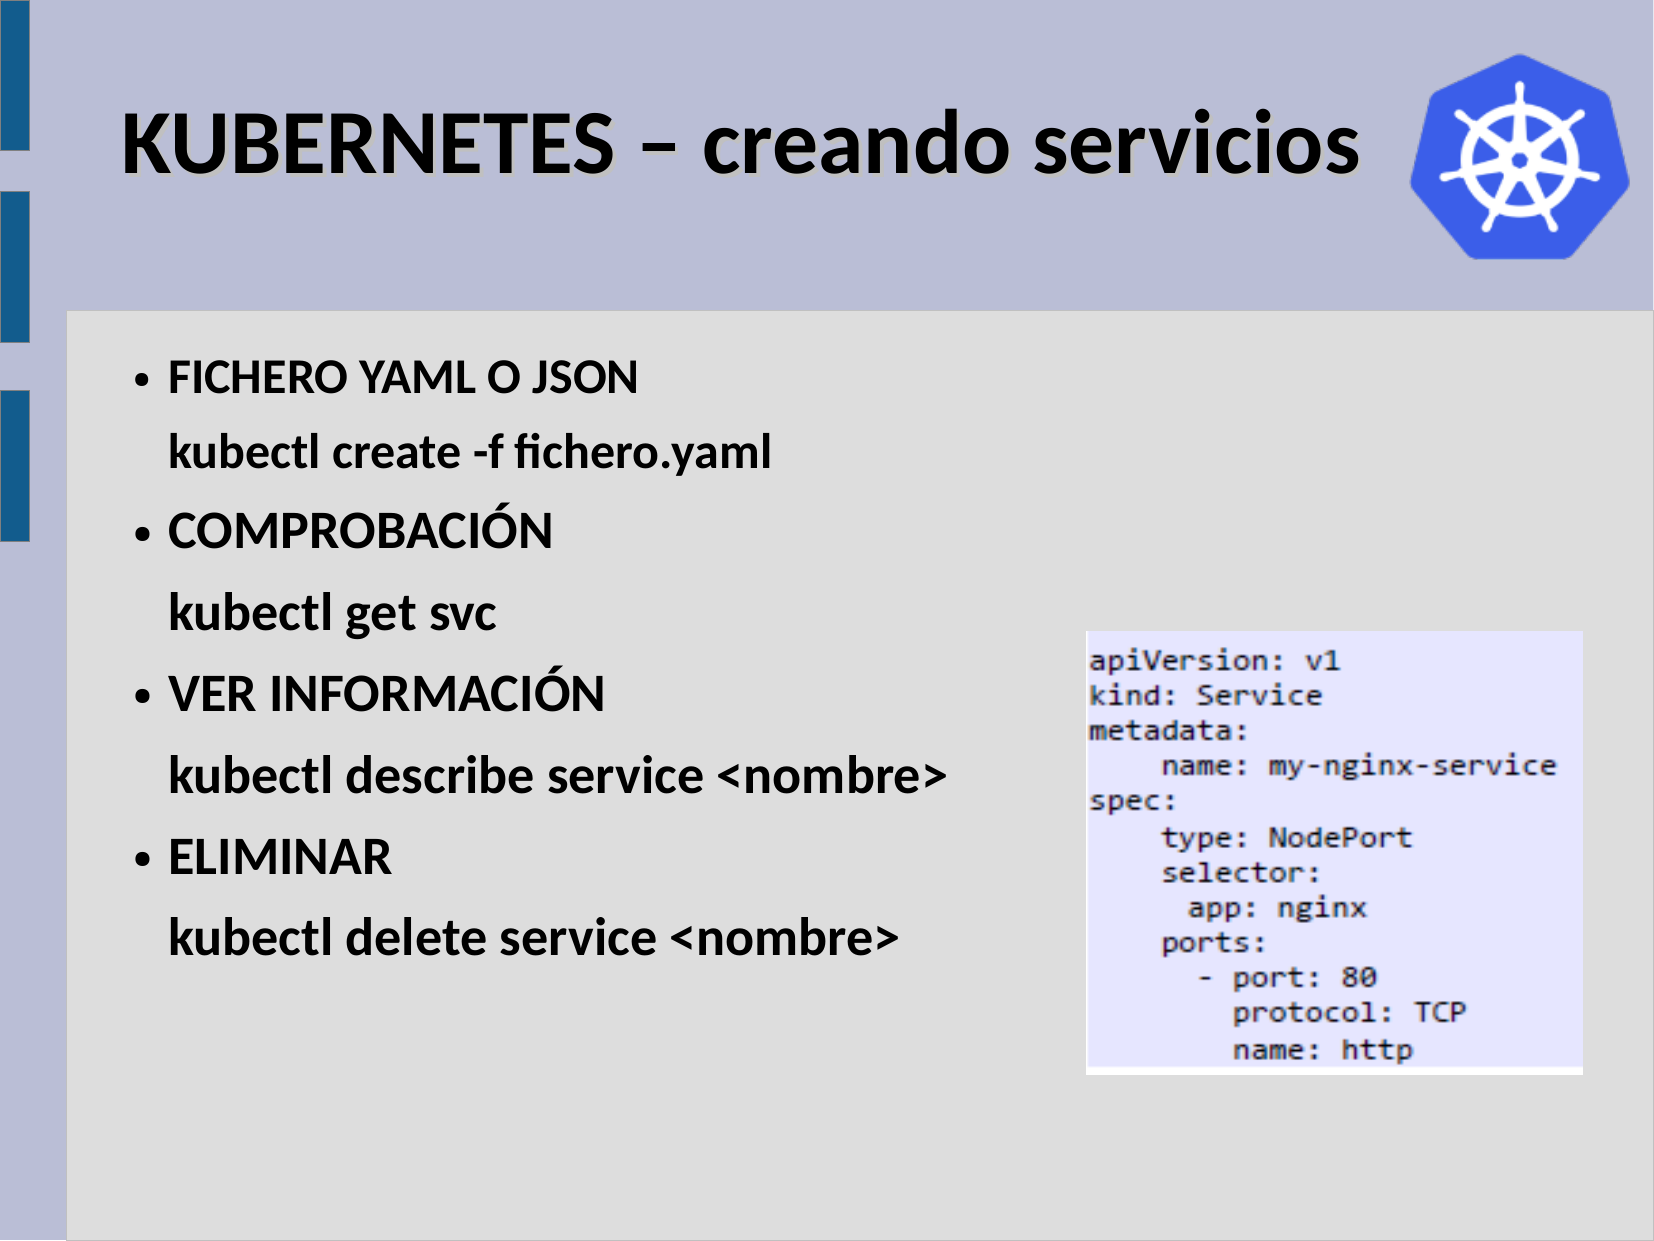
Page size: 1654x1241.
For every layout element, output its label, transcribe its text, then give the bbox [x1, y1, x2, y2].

picture [1382, 47, 1654, 267]
text_box KUBERNETES – creando servicios [106, 97, 1382, 225]
picture [1086, 631, 1583, 1075]
text_box FICHERO YAML O JSON kubectl create -f fichero.yaml COMPROBACIÓN kubectl get svc VER INFORMACIÓN kubectl describe service <nombre> ELIMINAR kubectl delete service <nombre> [118, 323, 1583, 1241]
